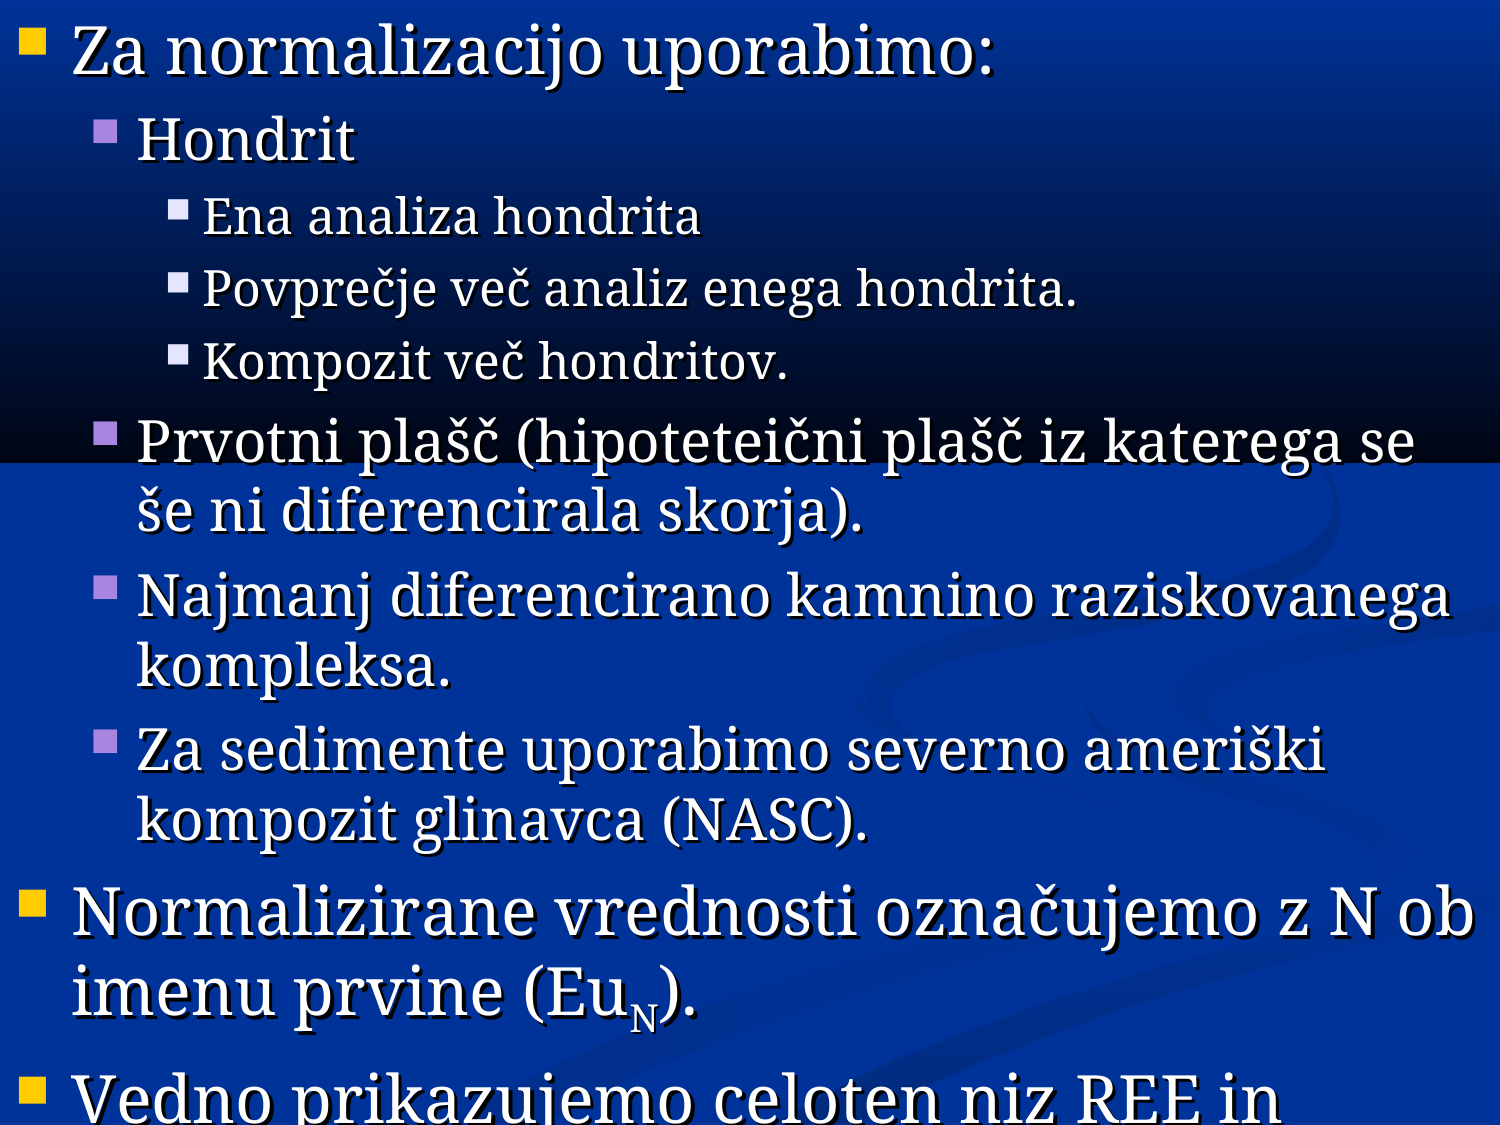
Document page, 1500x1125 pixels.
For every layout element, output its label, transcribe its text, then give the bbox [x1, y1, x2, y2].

list Za normalizacijo uporabimo: Hondrit Ena analiza hondrita Povprečje več analiz enega hondrita. Kompozit več hondritov. Prvotni plašč (hipoteteični plašč iz katerega se še ni diferencirala skorja). Najmanj diferencirano kamnino raziskovanega kompleksa. Za sedimente uporabimo severno ameriški kompozit glinavca (NASC). Normalizirane vrednosti označujemo z N ob imenu prvine (EuN). Vedno prikazujemo celoten niz REE in navedemo, katero normalizacijo smo uporabili. [0, 0, 1500, 1125]
